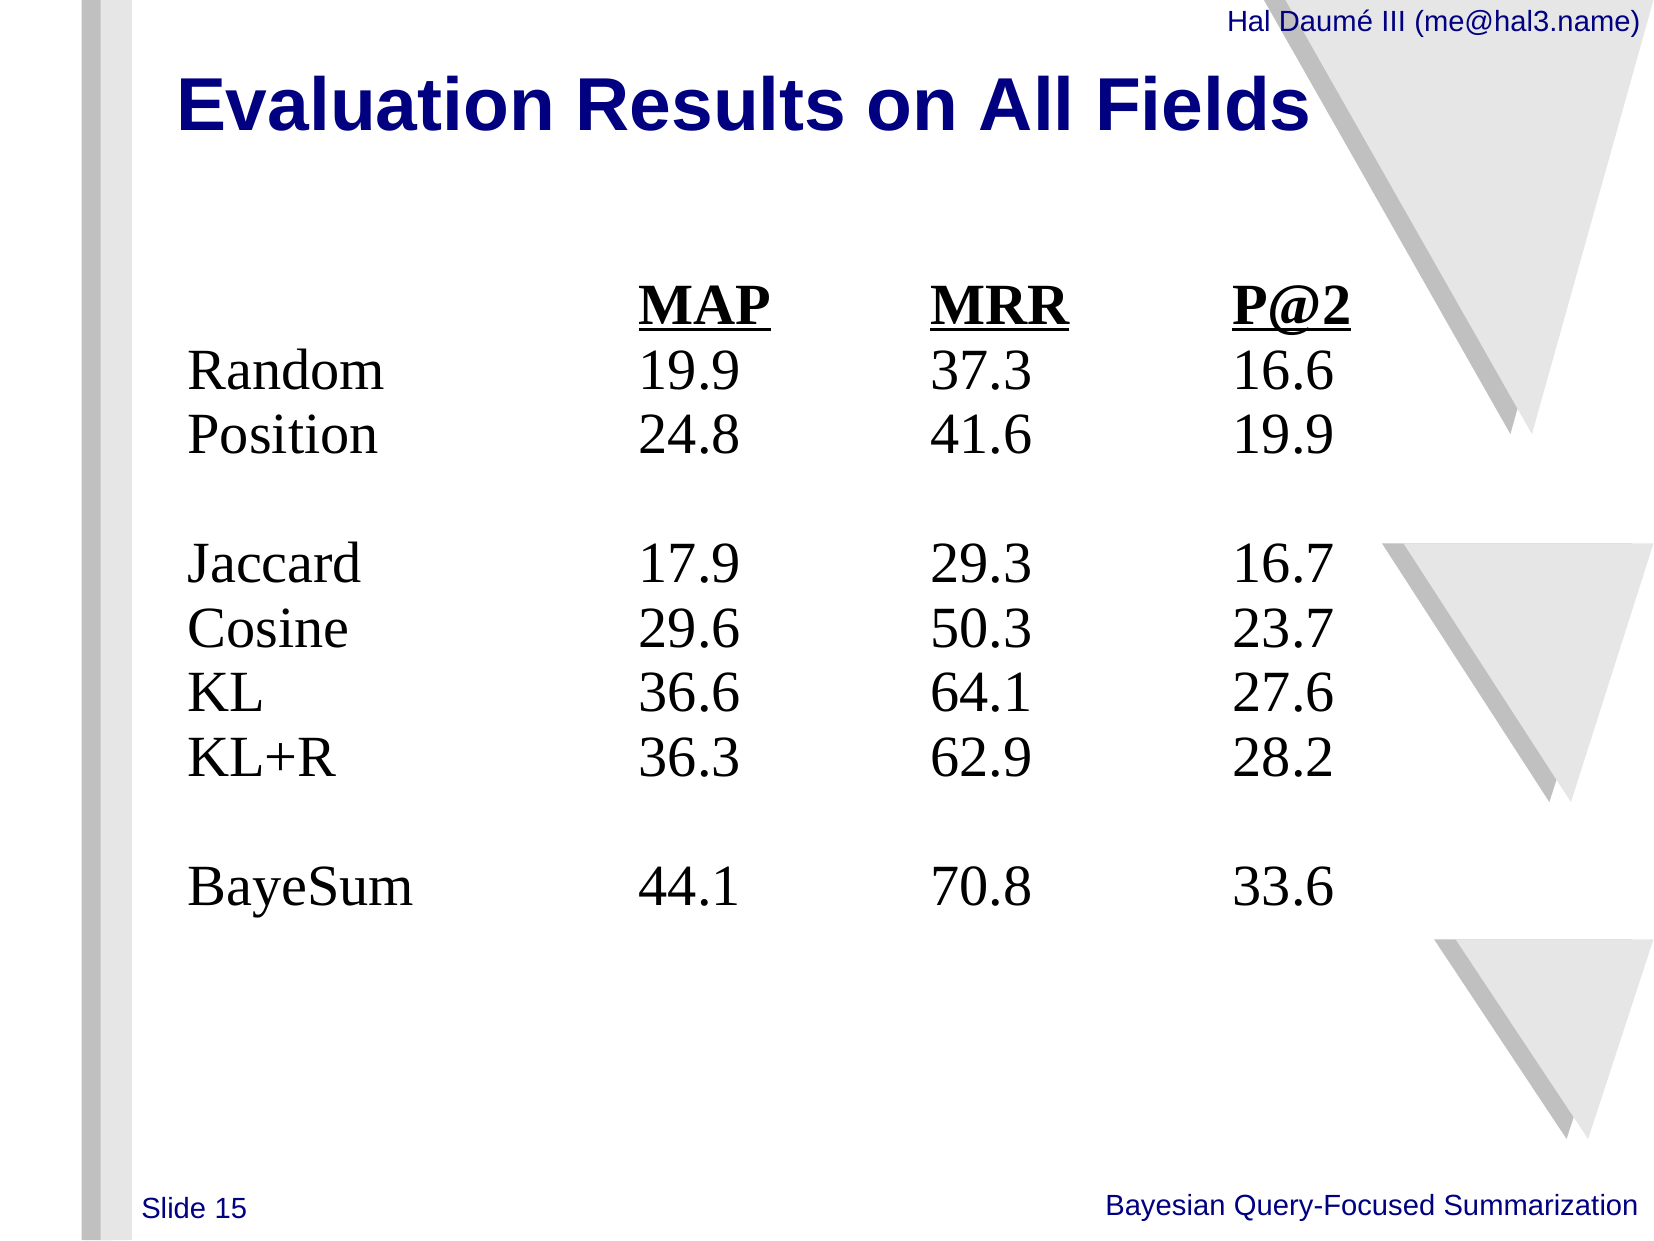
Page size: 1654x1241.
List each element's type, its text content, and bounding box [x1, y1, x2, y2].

text_box MAP MRR P@2 Random 19.9 37.3 16.6 Position 24.8 41.6 19.9 Jaccard 17.9 29.3 16.7 Cosine 29.6 50.3 23.7 KL 36.6 64.1 27.6 KL+R 36.3 62.9 28.2 BayeSum 44.1 70.8 33.6 [187, 272, 1501, 919]
title Evaluation Results on All Fields [175, 43, 1509, 166]
